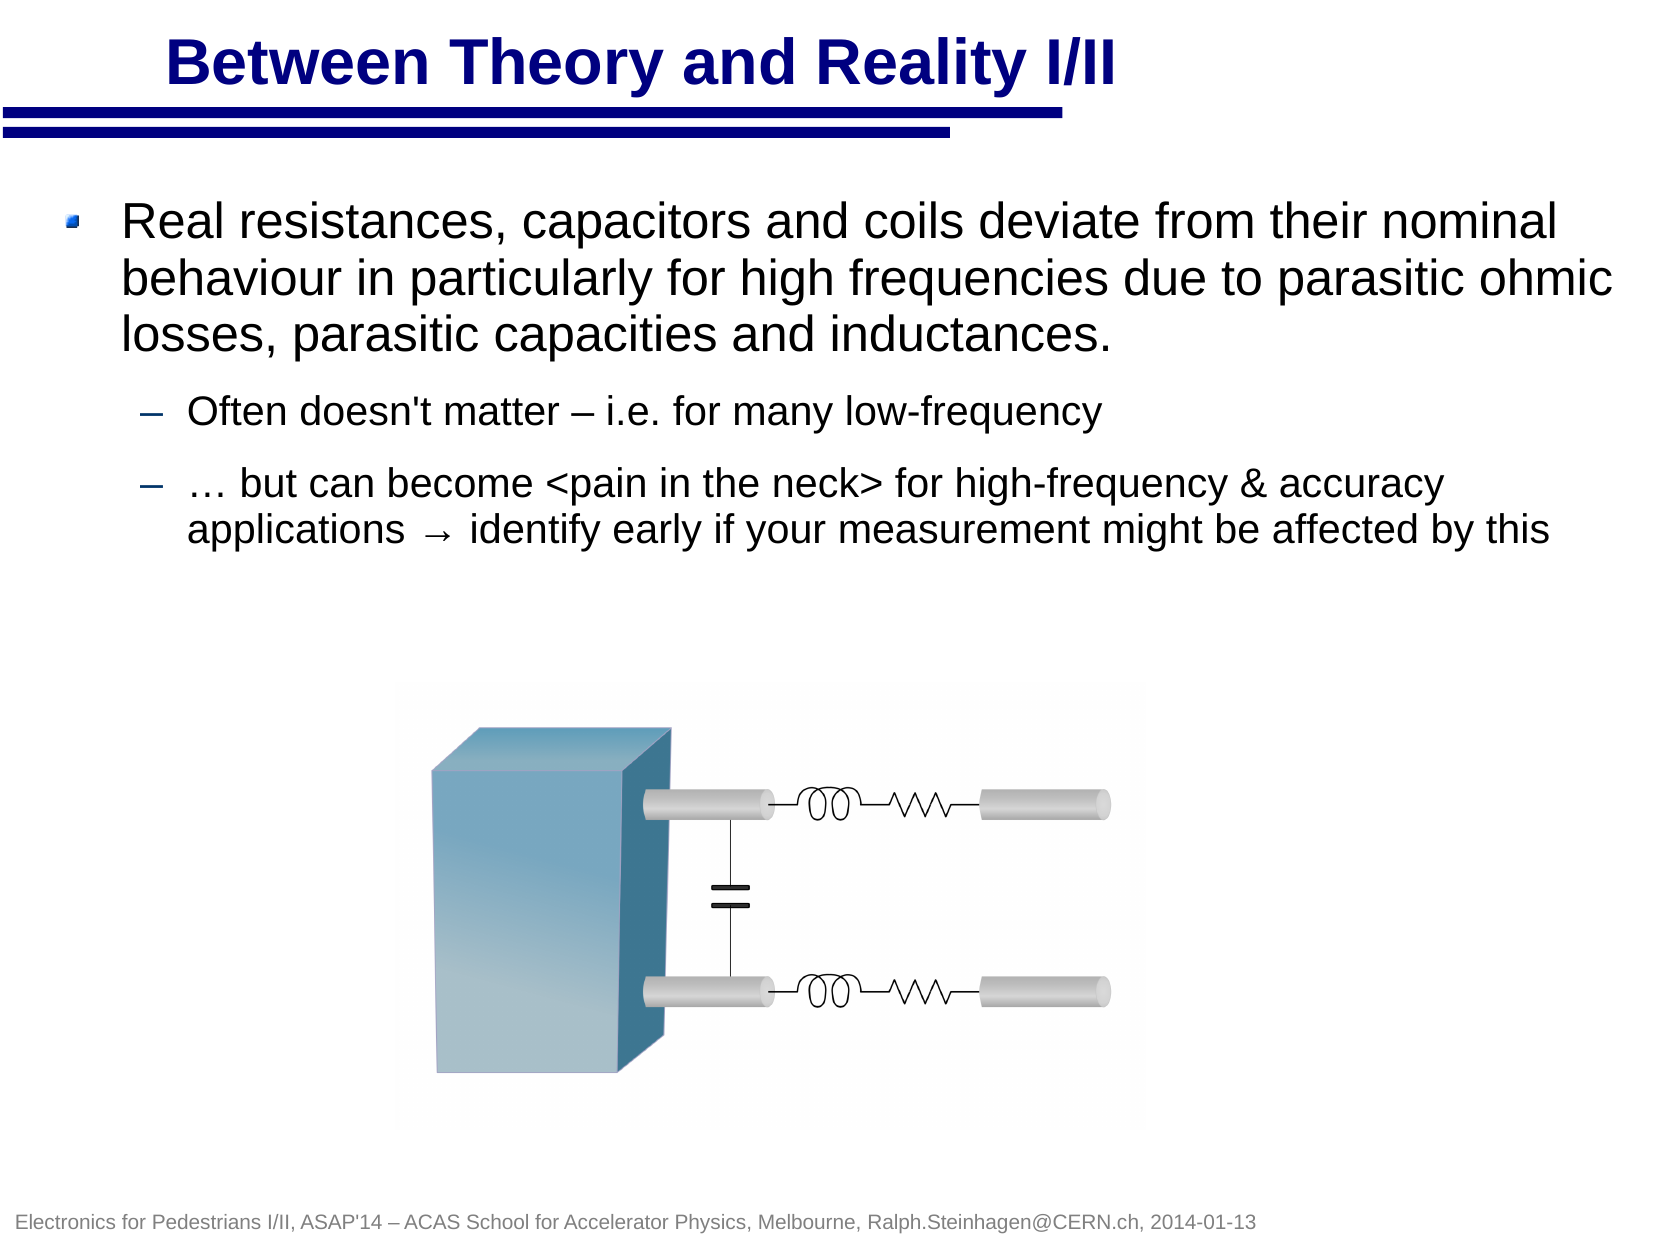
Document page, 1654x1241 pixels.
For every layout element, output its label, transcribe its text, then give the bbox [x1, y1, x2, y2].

picture [395, 682, 1146, 1130]
list Real resistances, capacitors and coils deviate from their nominal behaviour in particularly for high frequencies due to parasitic ohmic losses, parasitic capacities and inductances. Often doesn't matter – i.e. for many low-frequency … but can become <pain in the neck> for high-frequency & accuracy applications → identify early if your measurement might be affected by this [65, 192, 1628, 1205]
title Between Theory and Reality I/II [165, 0, 1323, 124]
